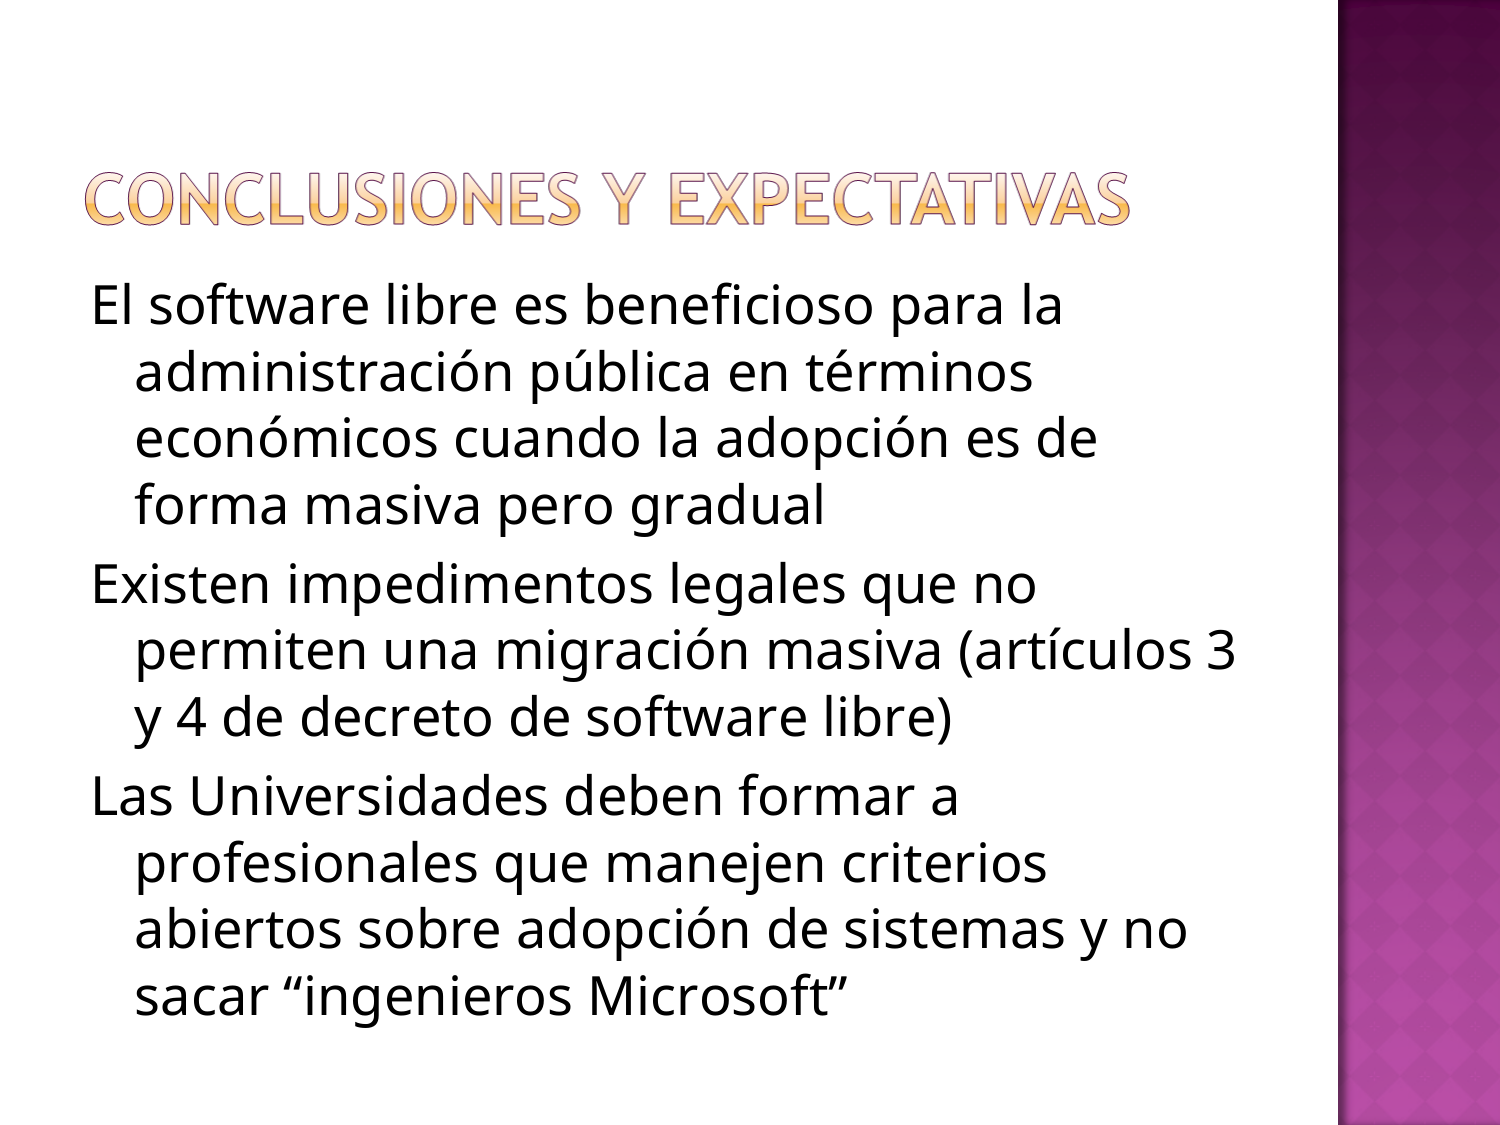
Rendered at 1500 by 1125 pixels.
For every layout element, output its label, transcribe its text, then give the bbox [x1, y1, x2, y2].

list El software libre es beneficioso para la administración pública en términos económicos cuando la adopción es de forma masiva pero gradual Existen impedimentos legales que no permiten una migración masiva (artículos 3 y 4 de decreto de software libre) Las Universidades deben formar a profesionales que manejen criterios abiertos sobre adopción de sistemas y no sacar “ingenieros Microsoft” [75, 263, 1263, 1060]
text_box [40, 52, 1265, 241]
picture [1337, 0, 1500, 1125]
